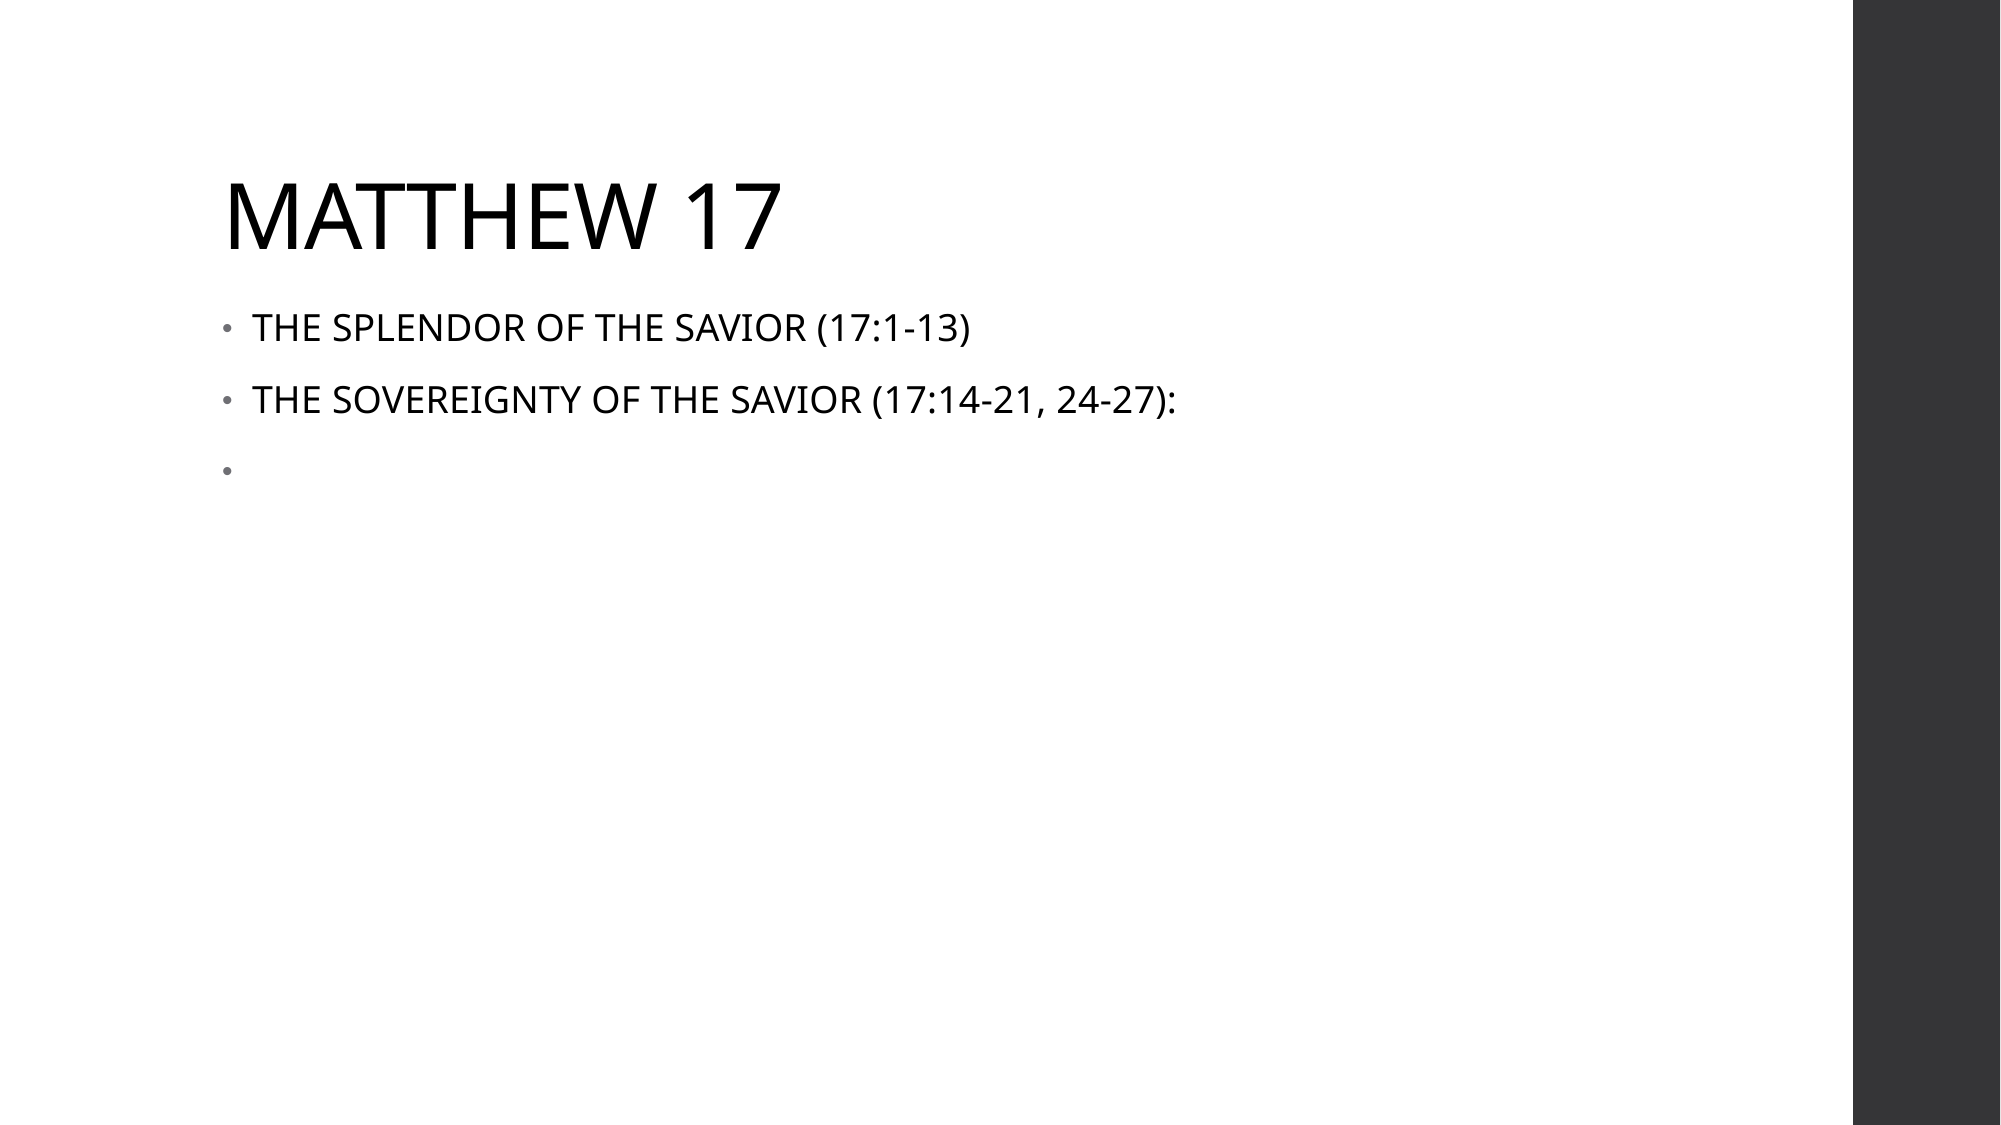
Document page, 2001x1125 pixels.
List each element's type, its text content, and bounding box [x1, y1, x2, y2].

title MATTHEW 17 [206, 60, 1797, 278]
list THE SPLENDOR OF THE SAVIOR (17:1-13) THE SOVEREIGNTY OF THE SAVIOR (17:14-21, 24-27): [206, 299, 1617, 1014]
